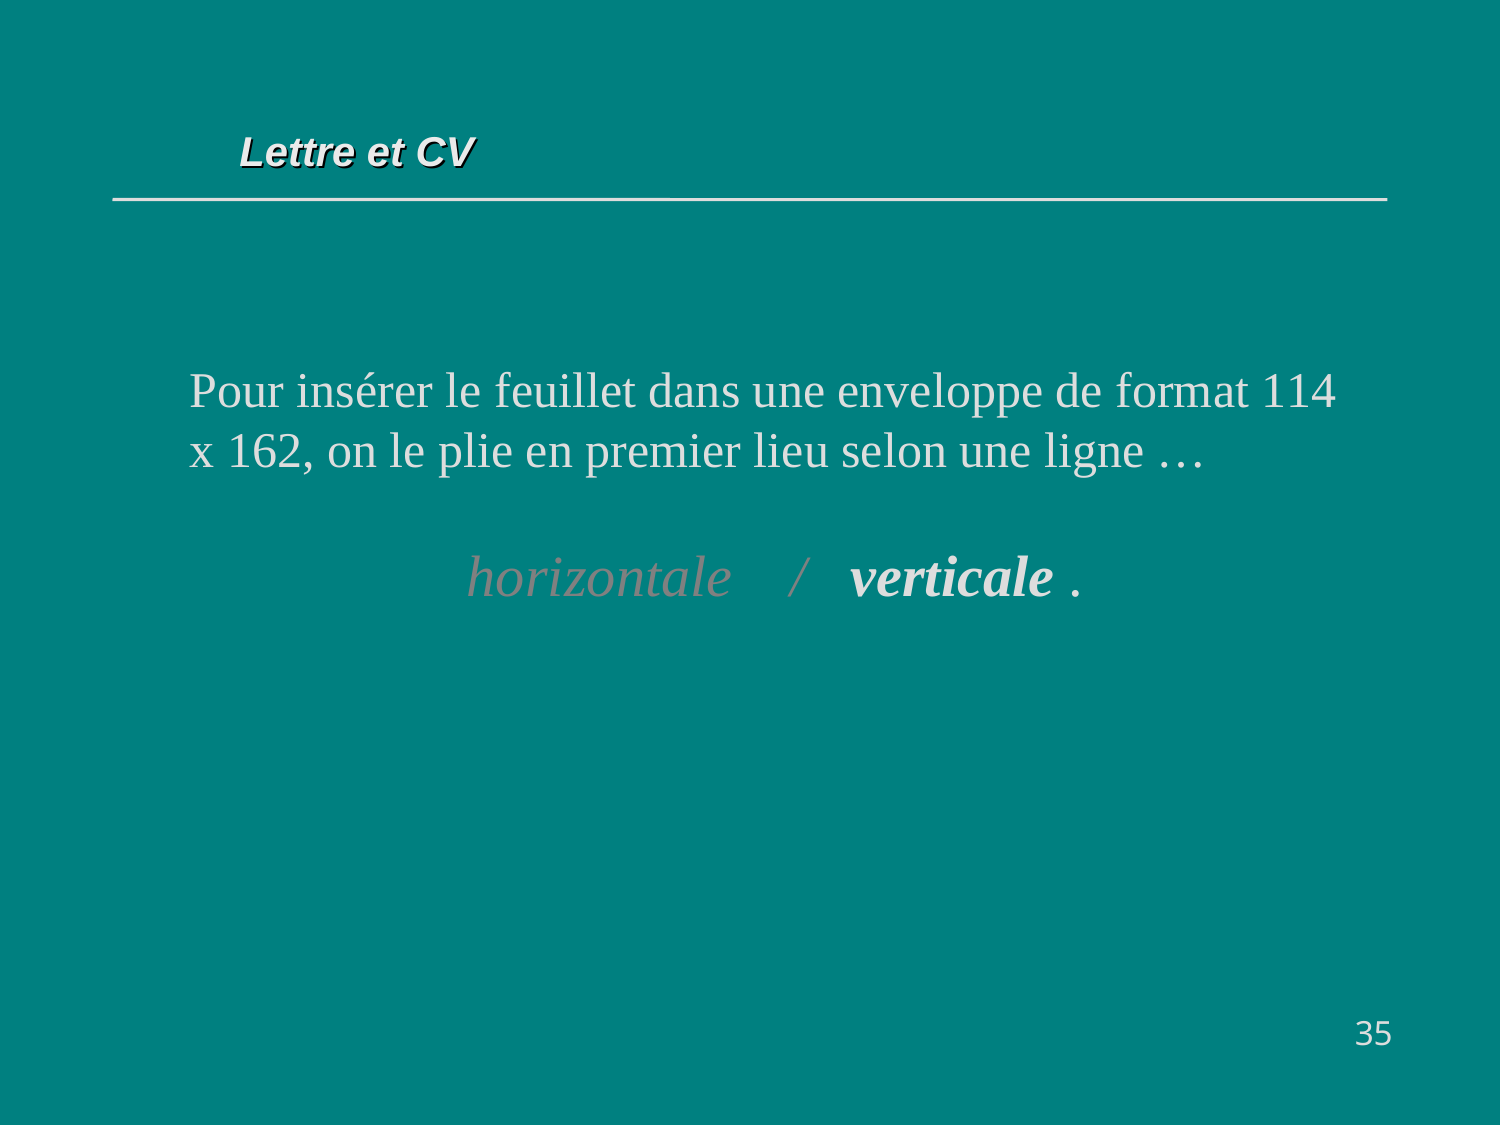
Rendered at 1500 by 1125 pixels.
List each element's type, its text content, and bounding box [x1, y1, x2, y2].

text_box Pour insérer le feuillet dans une enveloppe de format 114 x 162, on le plie en premier lieu selon une ligne … horizontale / verticale . [174, 350, 1376, 616]
text_box Lettre et CV [224, 116, 489, 183]
